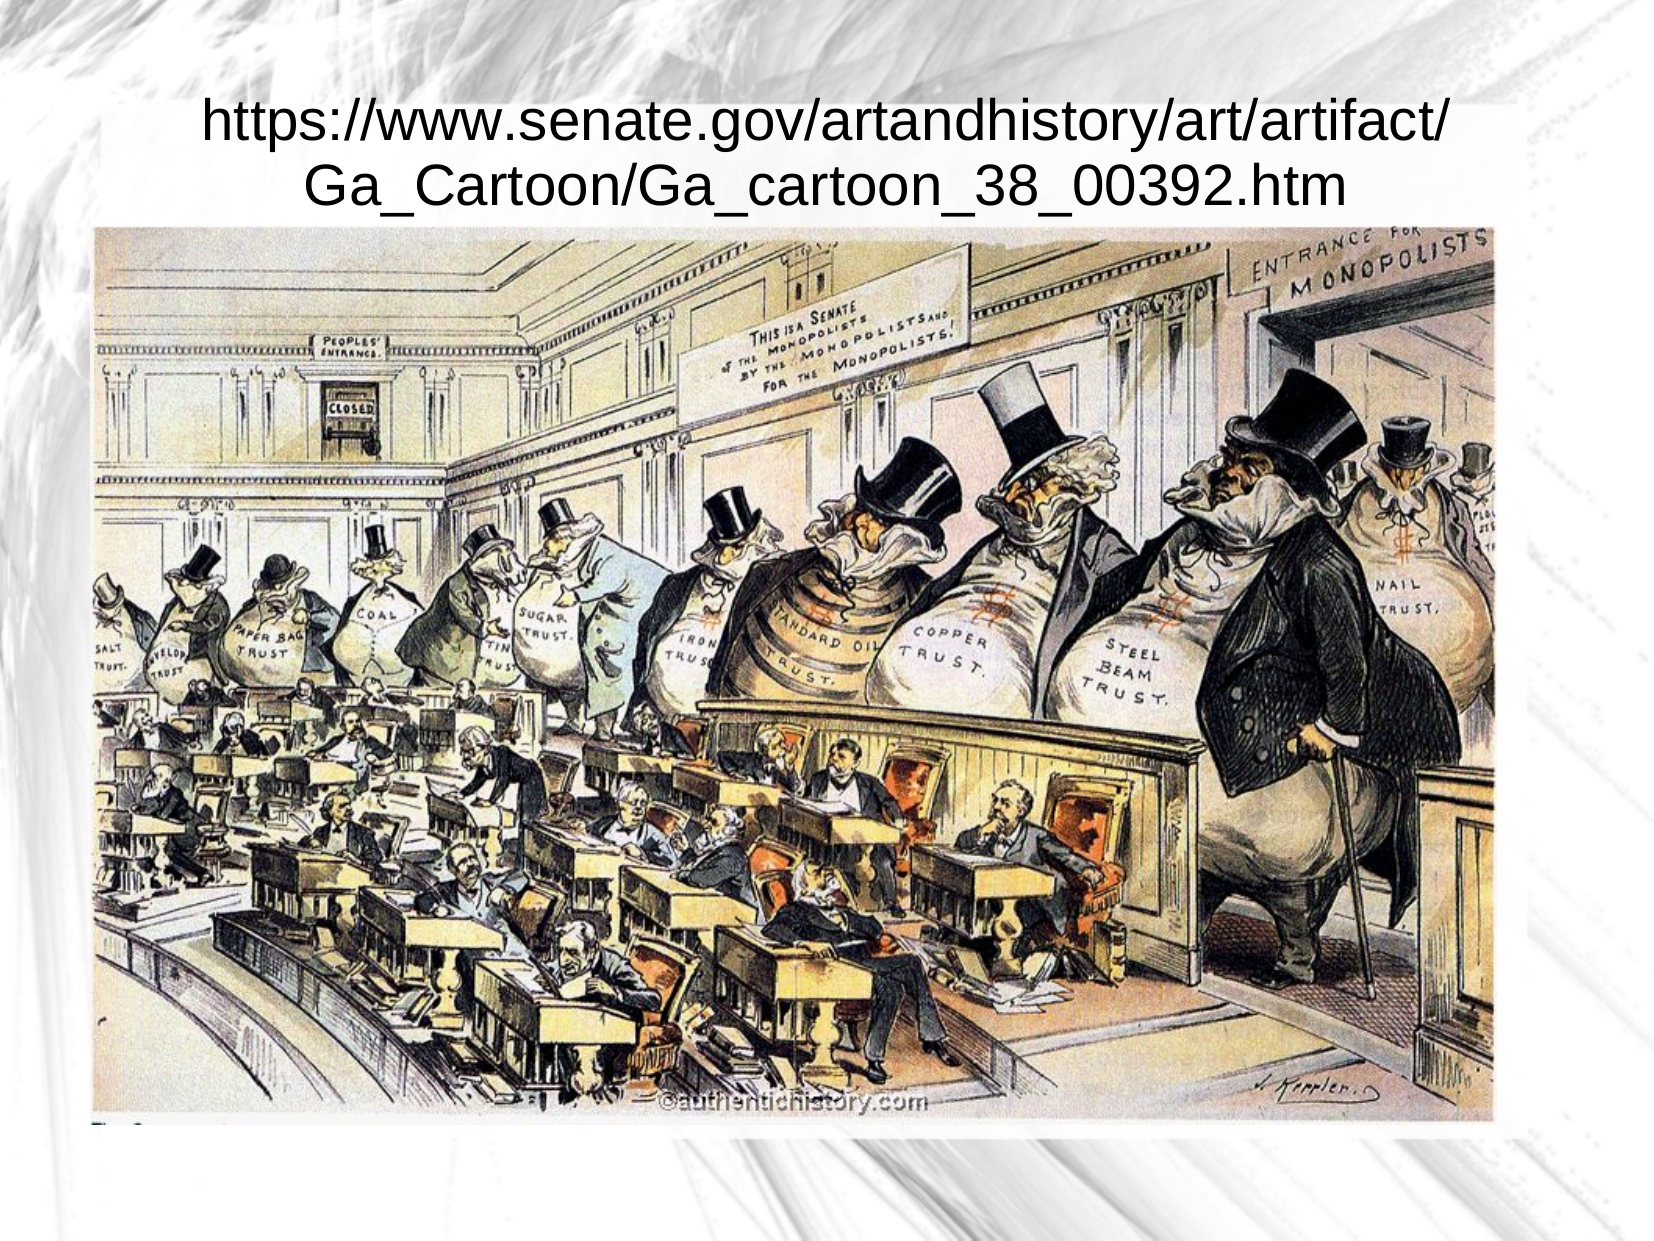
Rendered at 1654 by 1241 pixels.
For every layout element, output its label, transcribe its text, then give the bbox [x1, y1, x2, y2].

title https://www.senate.gov/artandhistory/art/artifact/Ga_Cartoon/Ga_cartoon_38_00392.htm [82, 49, 1571, 257]
picture [0, 0, 1654, 1241]
